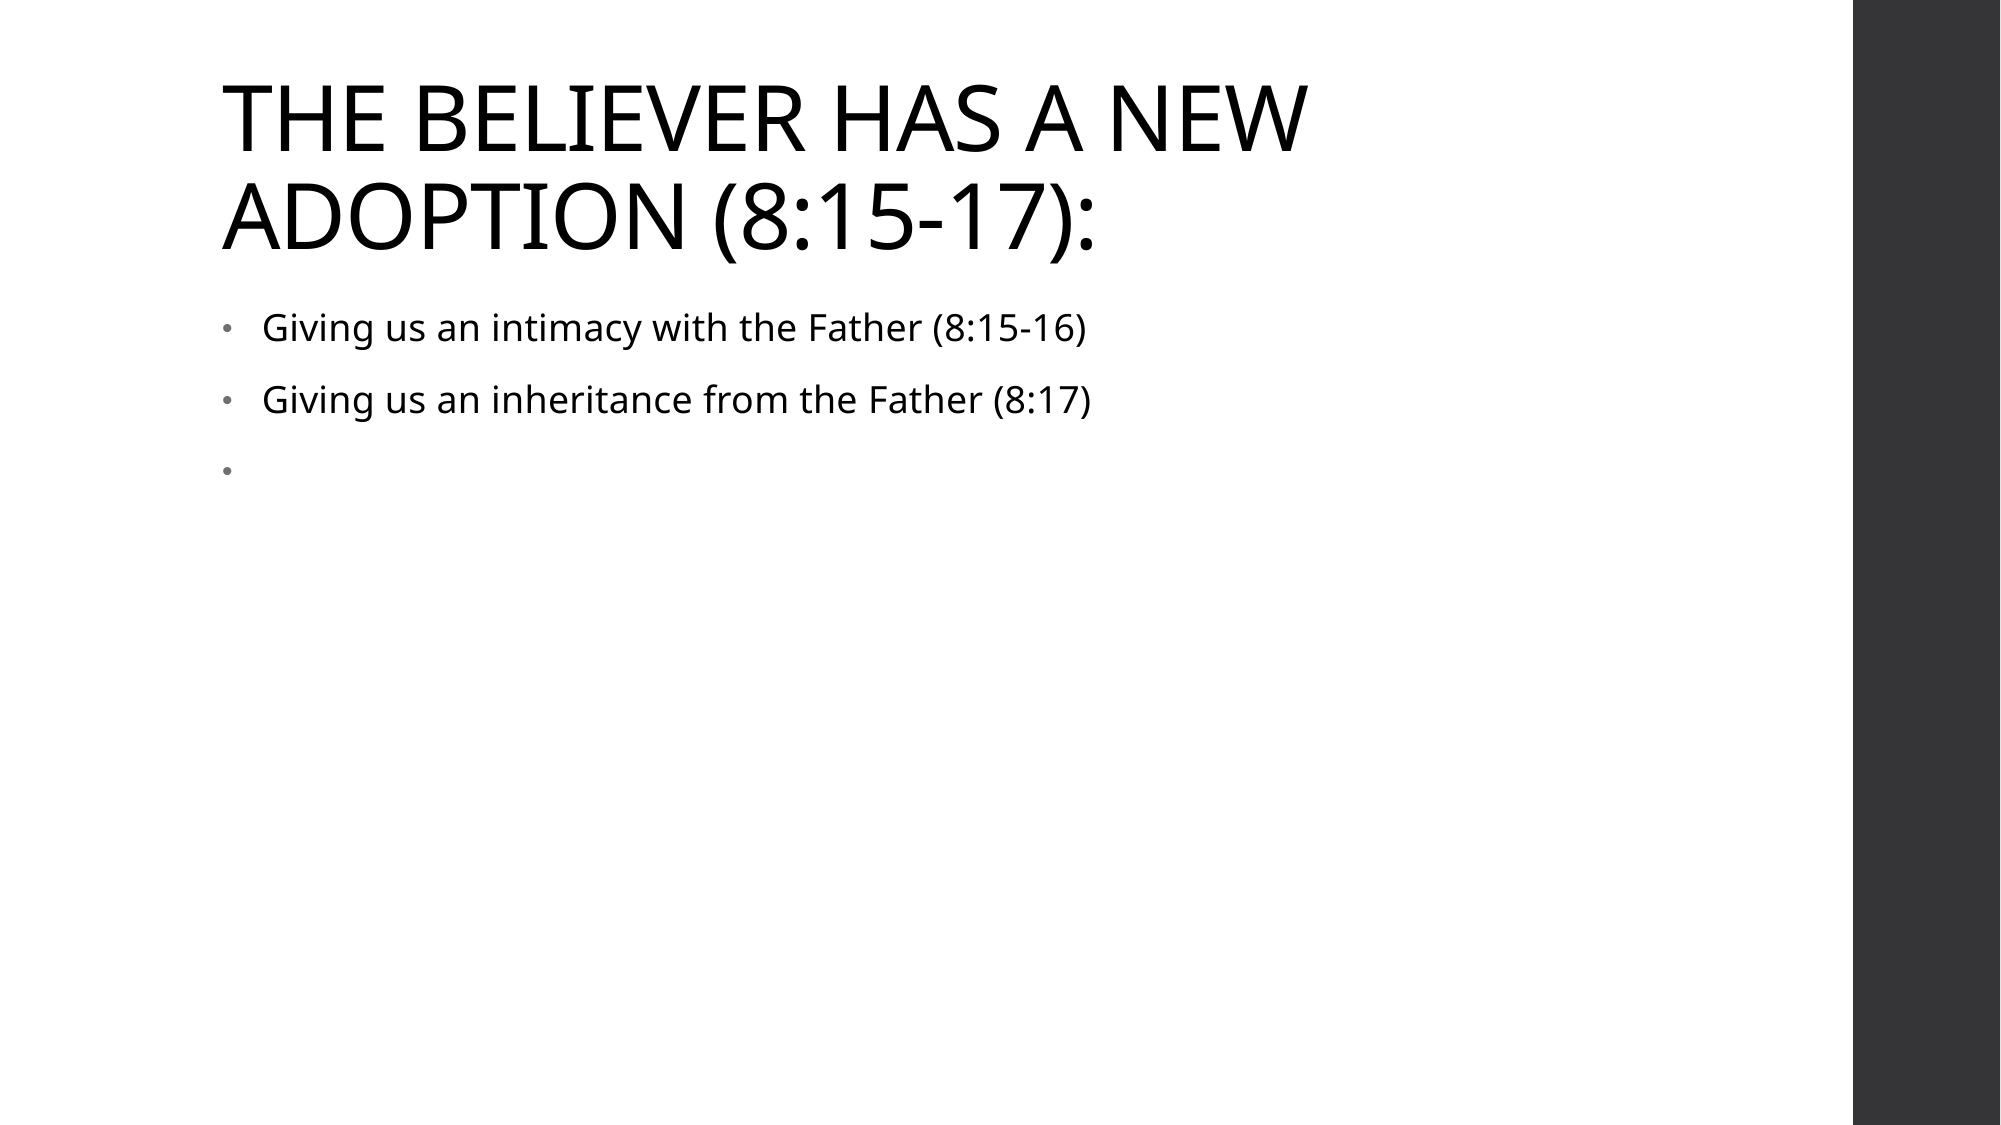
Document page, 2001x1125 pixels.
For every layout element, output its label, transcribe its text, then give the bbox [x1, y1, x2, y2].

list Giving us an intimacy with the Father (8:15-16) Giving us an inheritance from the Father (8:17) [206, 299, 1617, 1014]
title THE BELIEVER HAS A NEW ADOPTION (8:15-17): [206, 60, 1797, 278]
